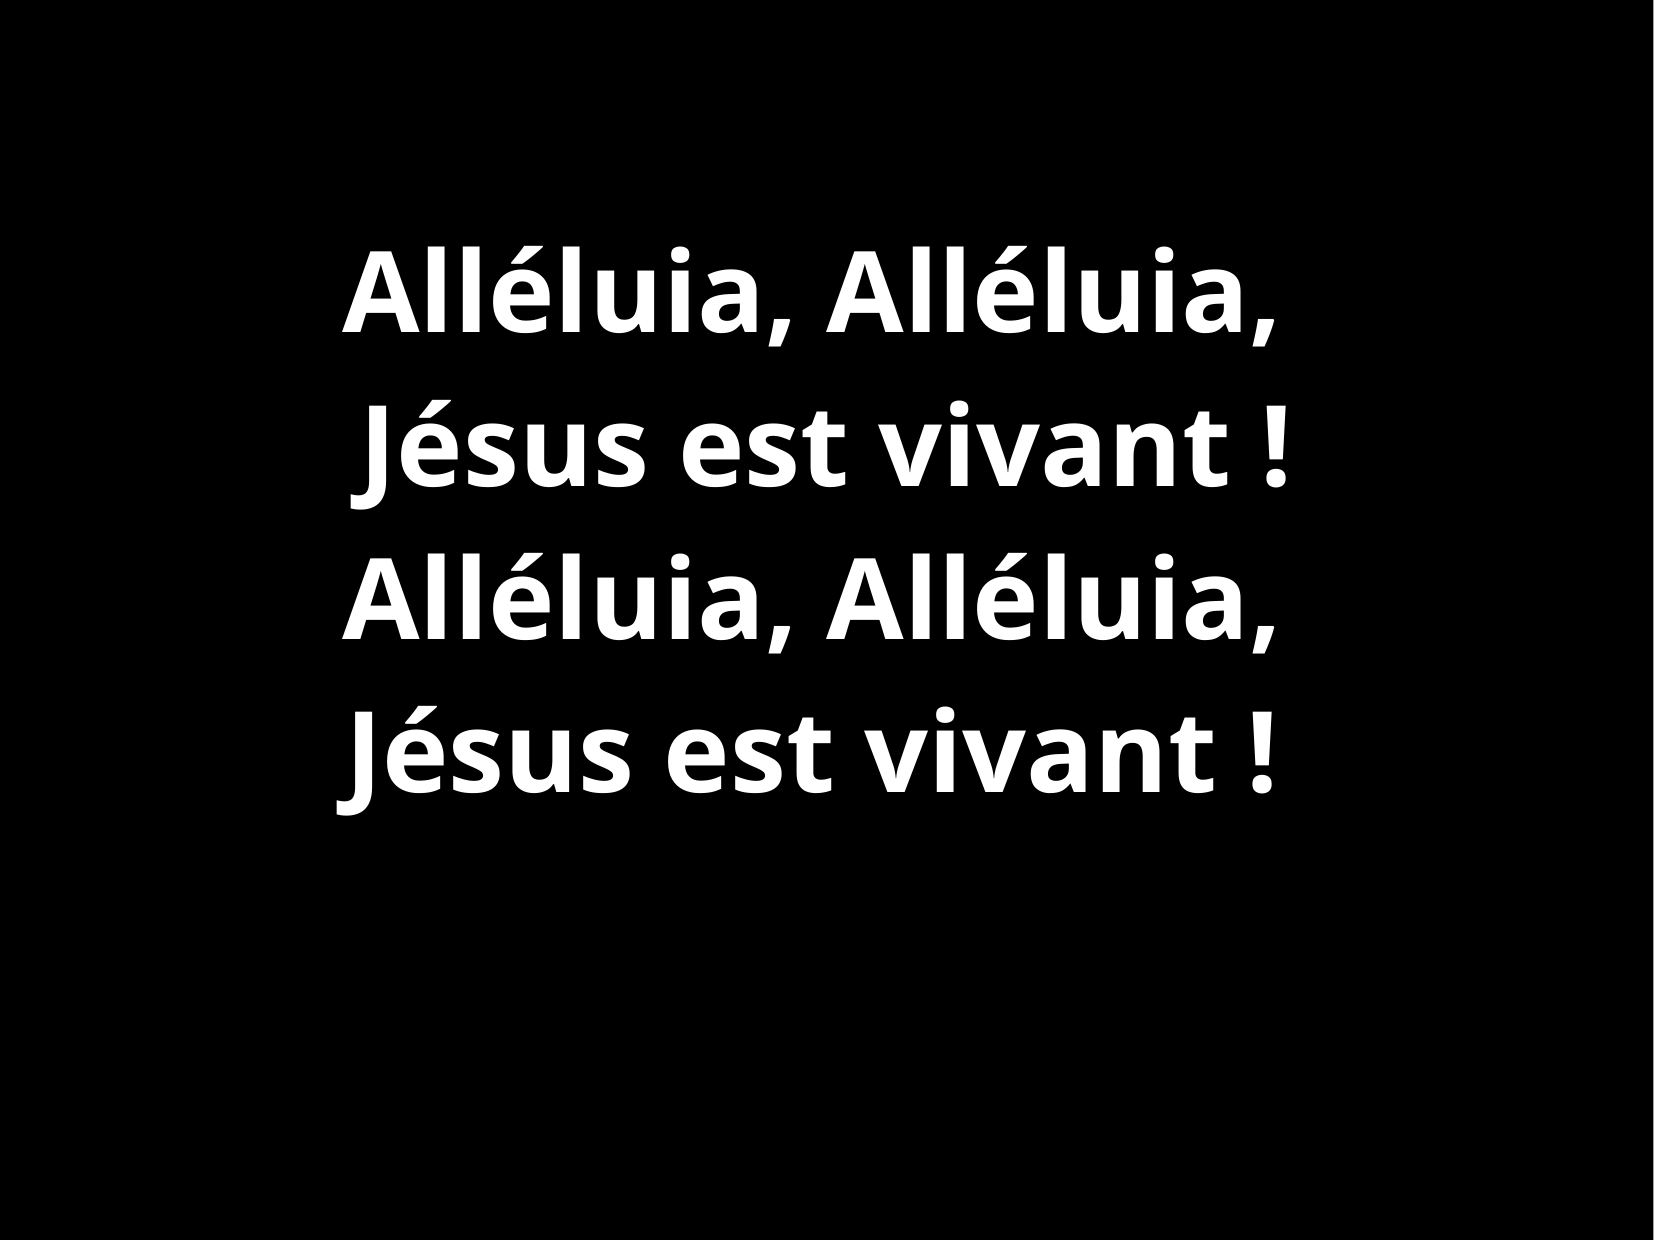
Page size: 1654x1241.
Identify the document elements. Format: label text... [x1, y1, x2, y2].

subtitle Alléluia, Alléluia, Jésus est vivant ! Alléluia, Alléluia, Jésus est vivant ! [82, 82, 1571, 1109]
